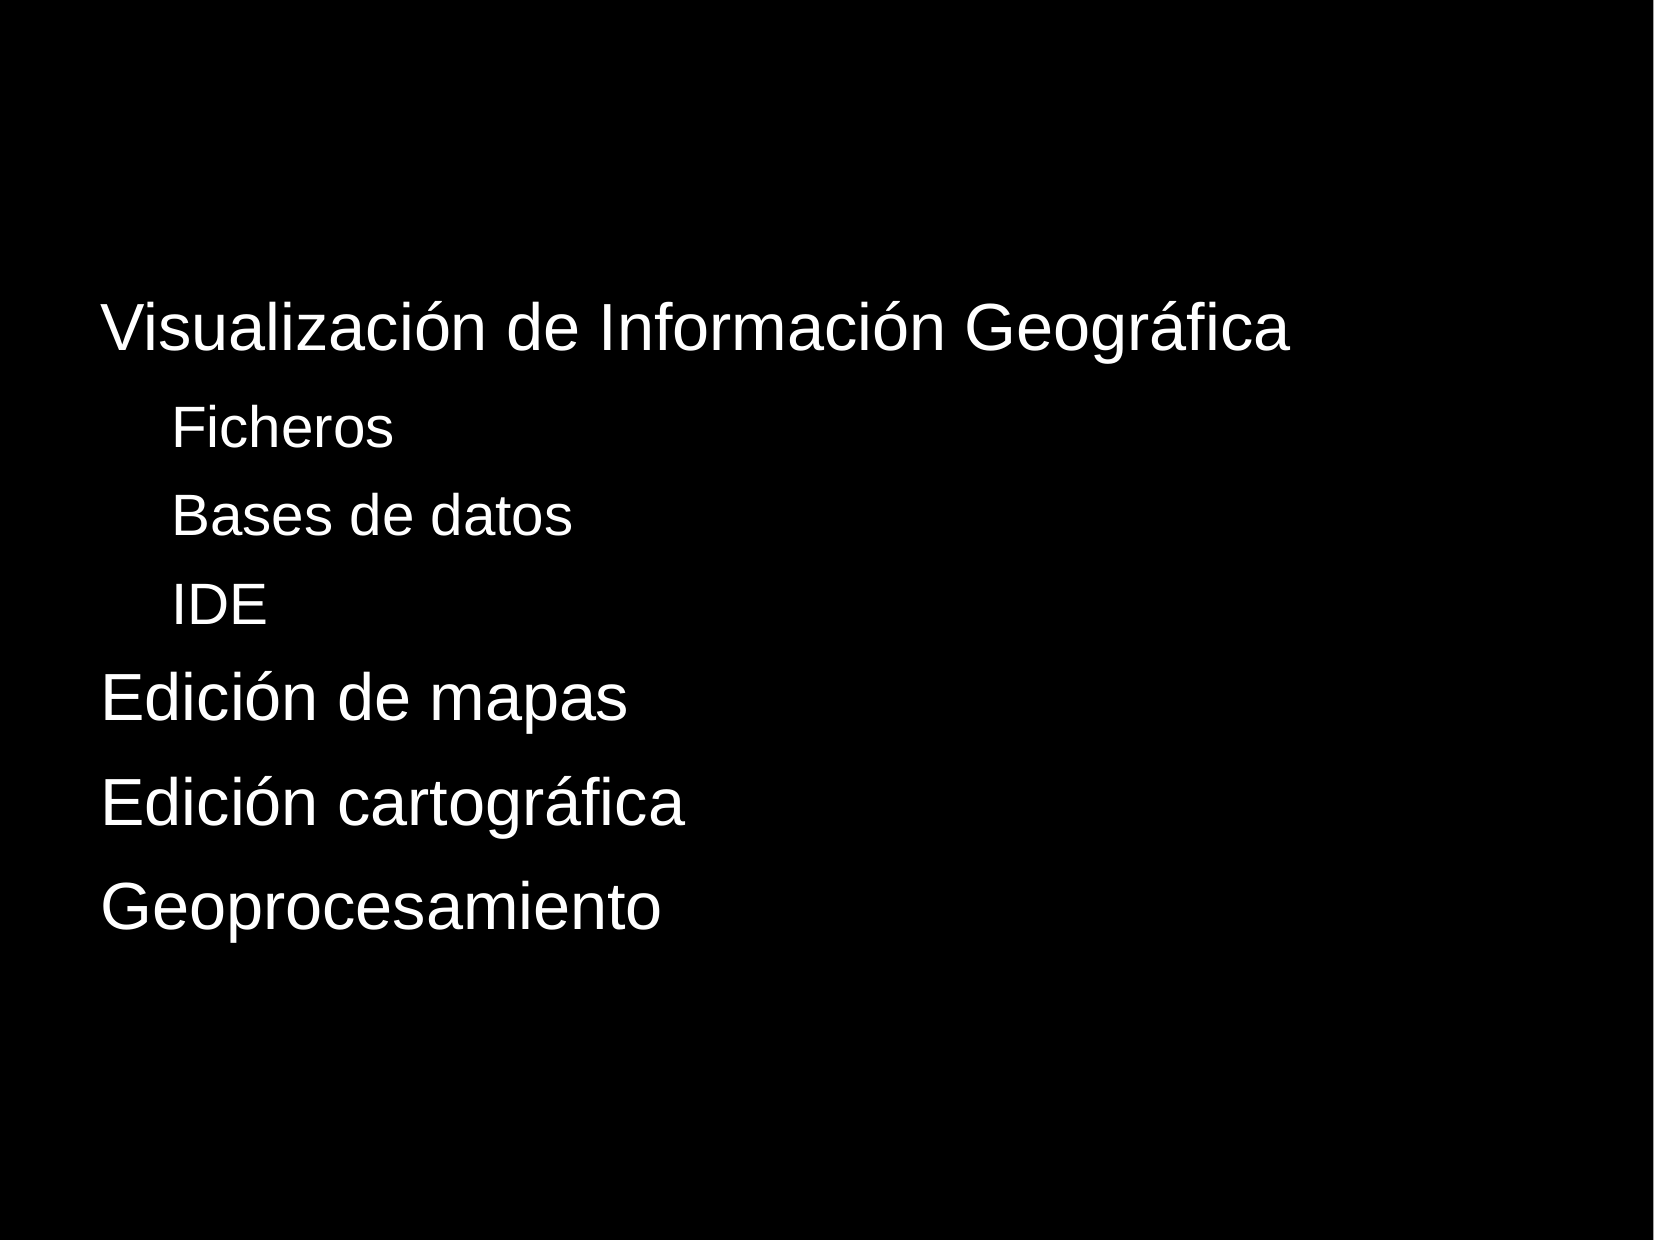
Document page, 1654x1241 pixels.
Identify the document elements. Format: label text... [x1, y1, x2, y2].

list Visualización de Información Geográfica Ficheros Bases de datos IDE Edición de mapas Edición cartográfica Geoprocesamiento [82, 290, 1571, 944]
